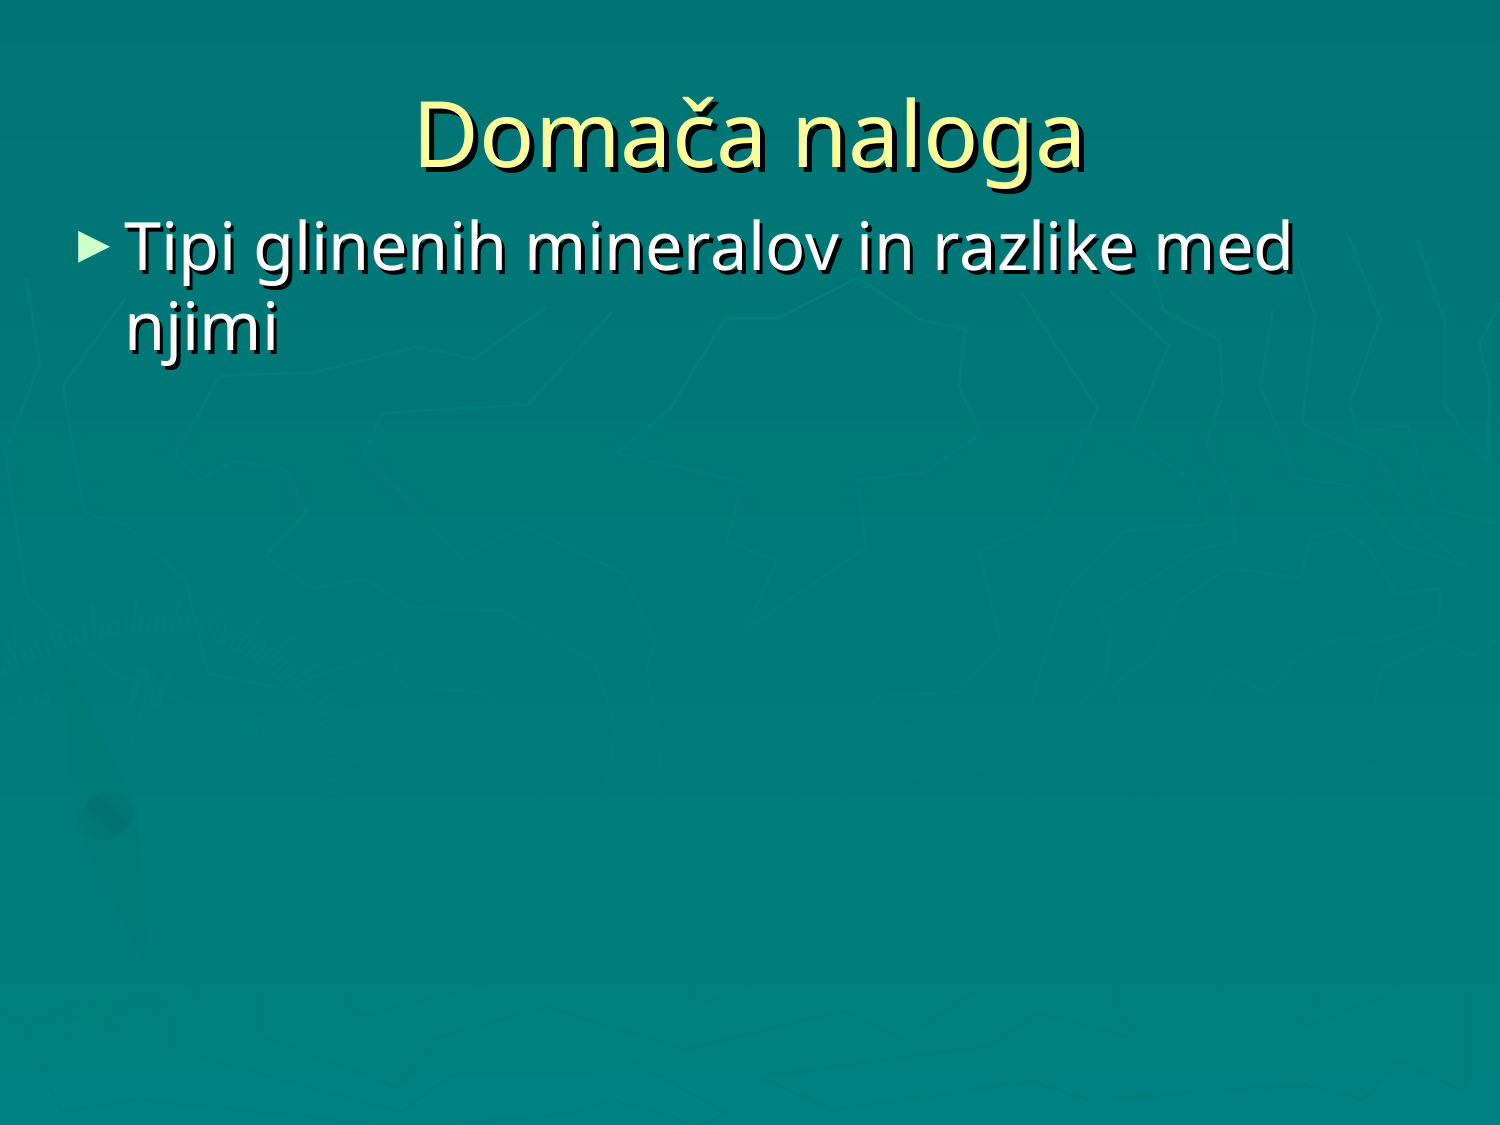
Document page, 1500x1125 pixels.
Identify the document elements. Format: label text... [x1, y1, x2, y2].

title Domača naloga [49, 37, 1451, 225]
list Tipi glinenih mineralov in razlike med njimi [53, 196, 1455, 445]
